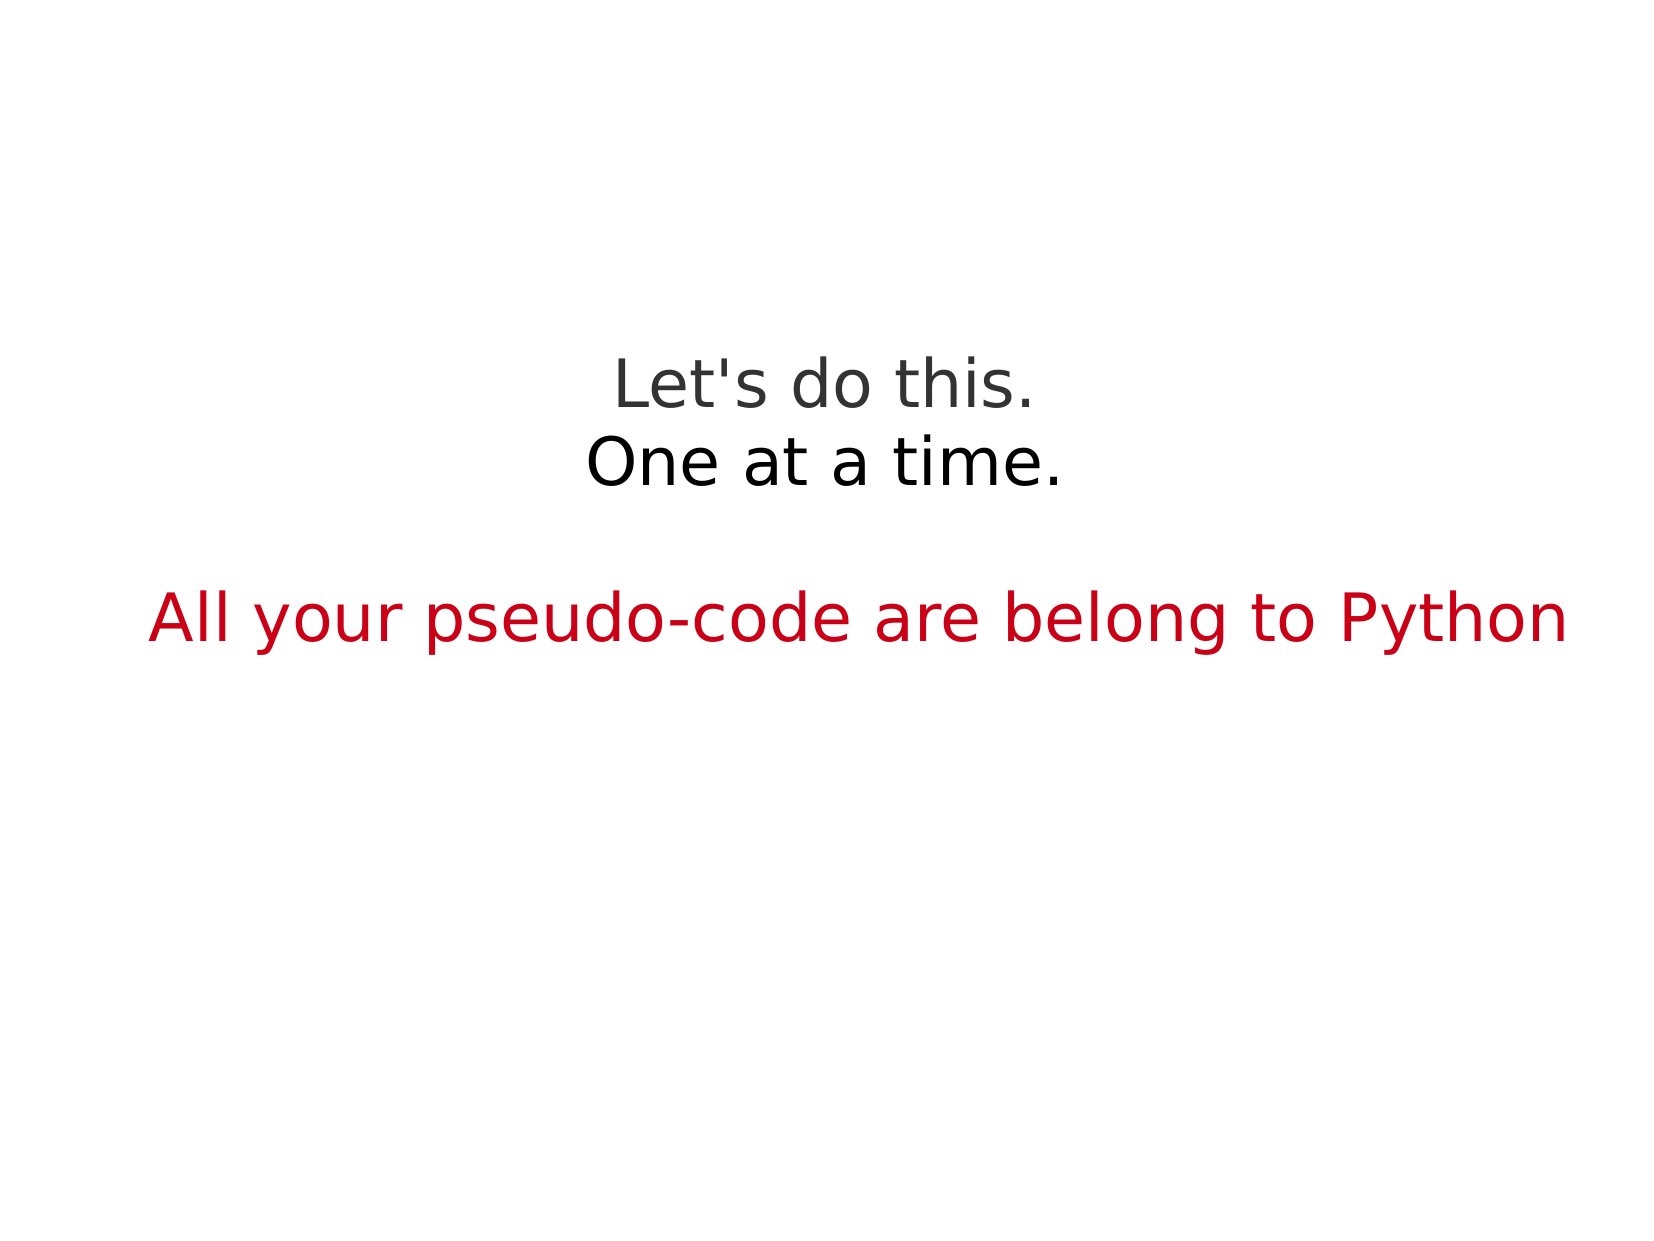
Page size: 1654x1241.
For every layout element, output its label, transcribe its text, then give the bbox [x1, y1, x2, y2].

subtitle Let's do this. One at a time. All your pseudo-code are belong to Python [37, 56, 1613, 1102]
